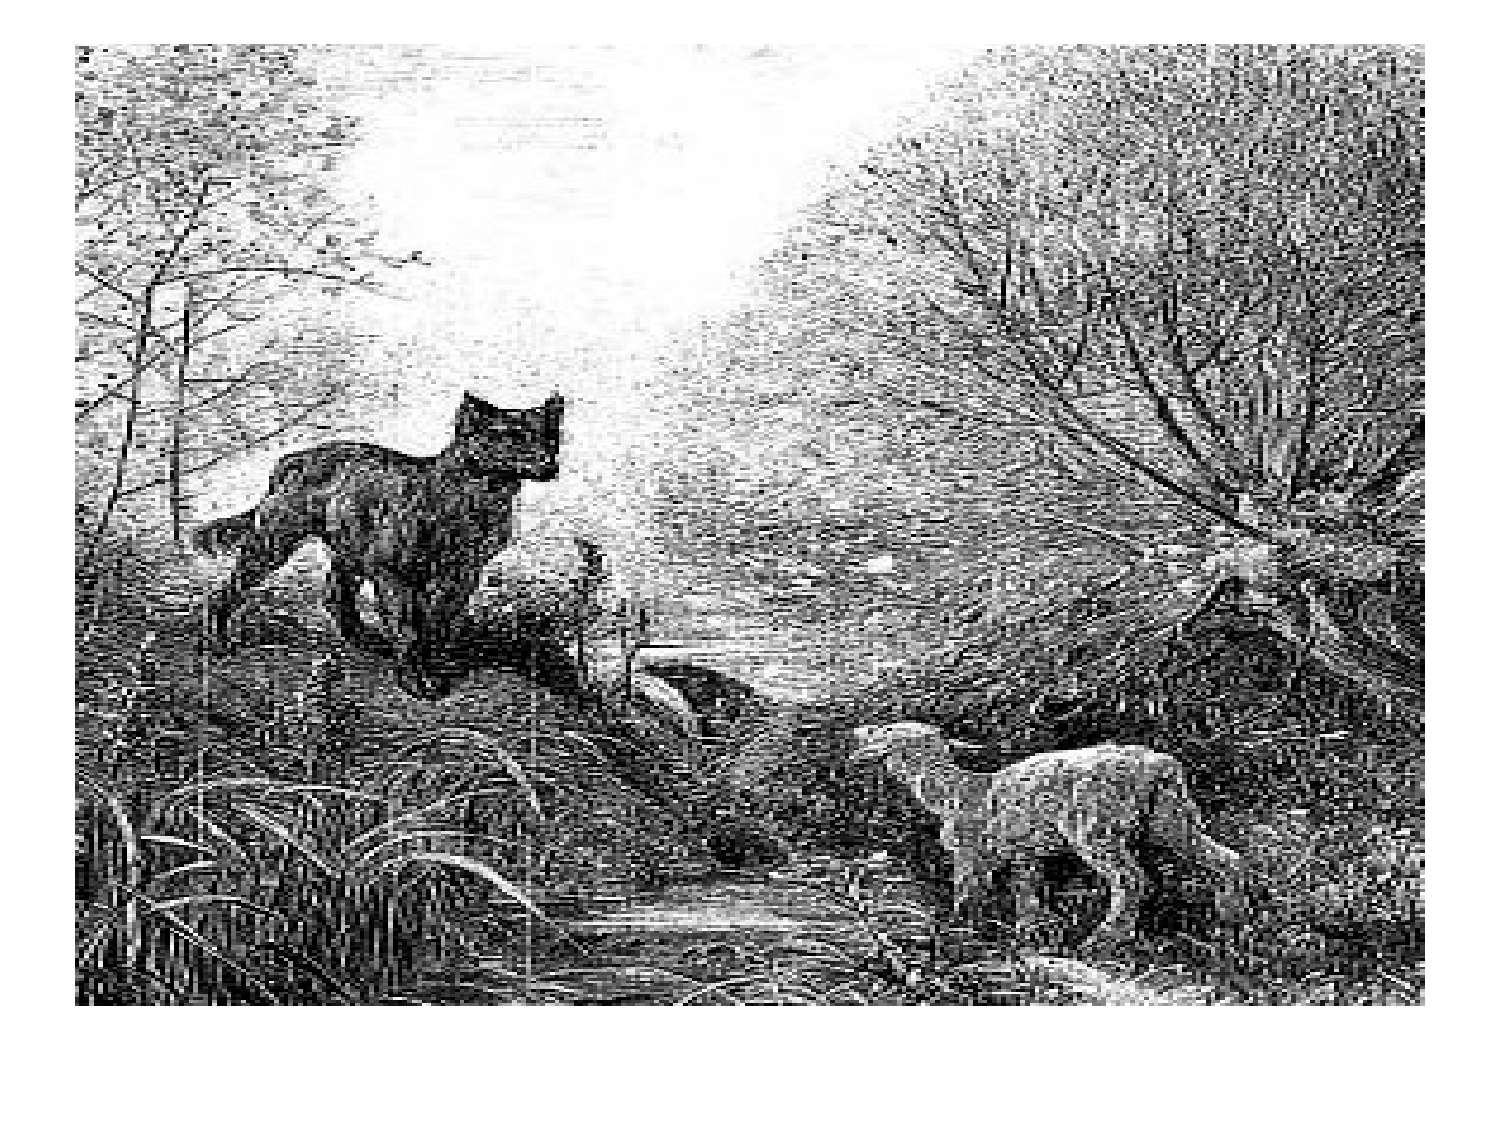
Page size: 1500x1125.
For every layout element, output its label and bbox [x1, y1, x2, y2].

picture [75, 44, 1425, 1006]
